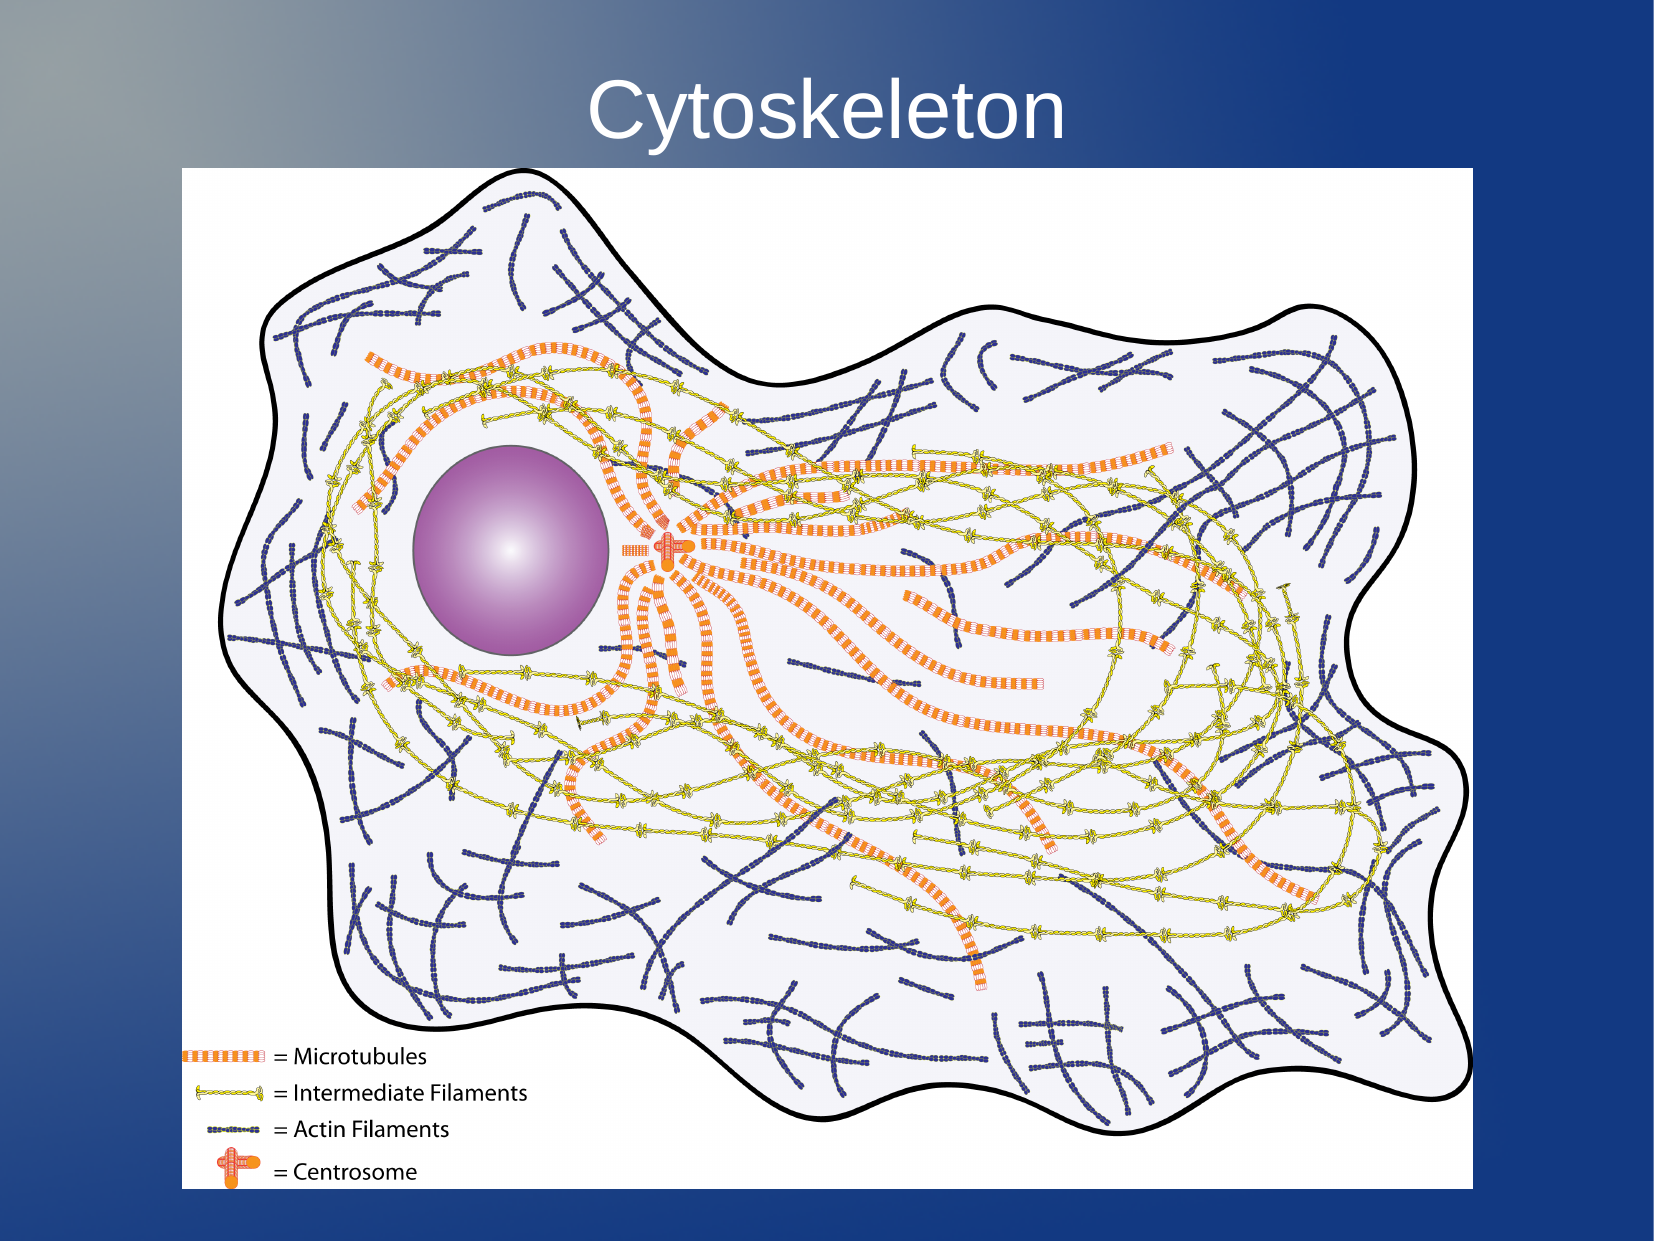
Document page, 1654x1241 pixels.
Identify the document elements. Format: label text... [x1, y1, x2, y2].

picture [0, 0, 1654, 1241]
title Cytoskeleton [82, 31, 1571, 188]
